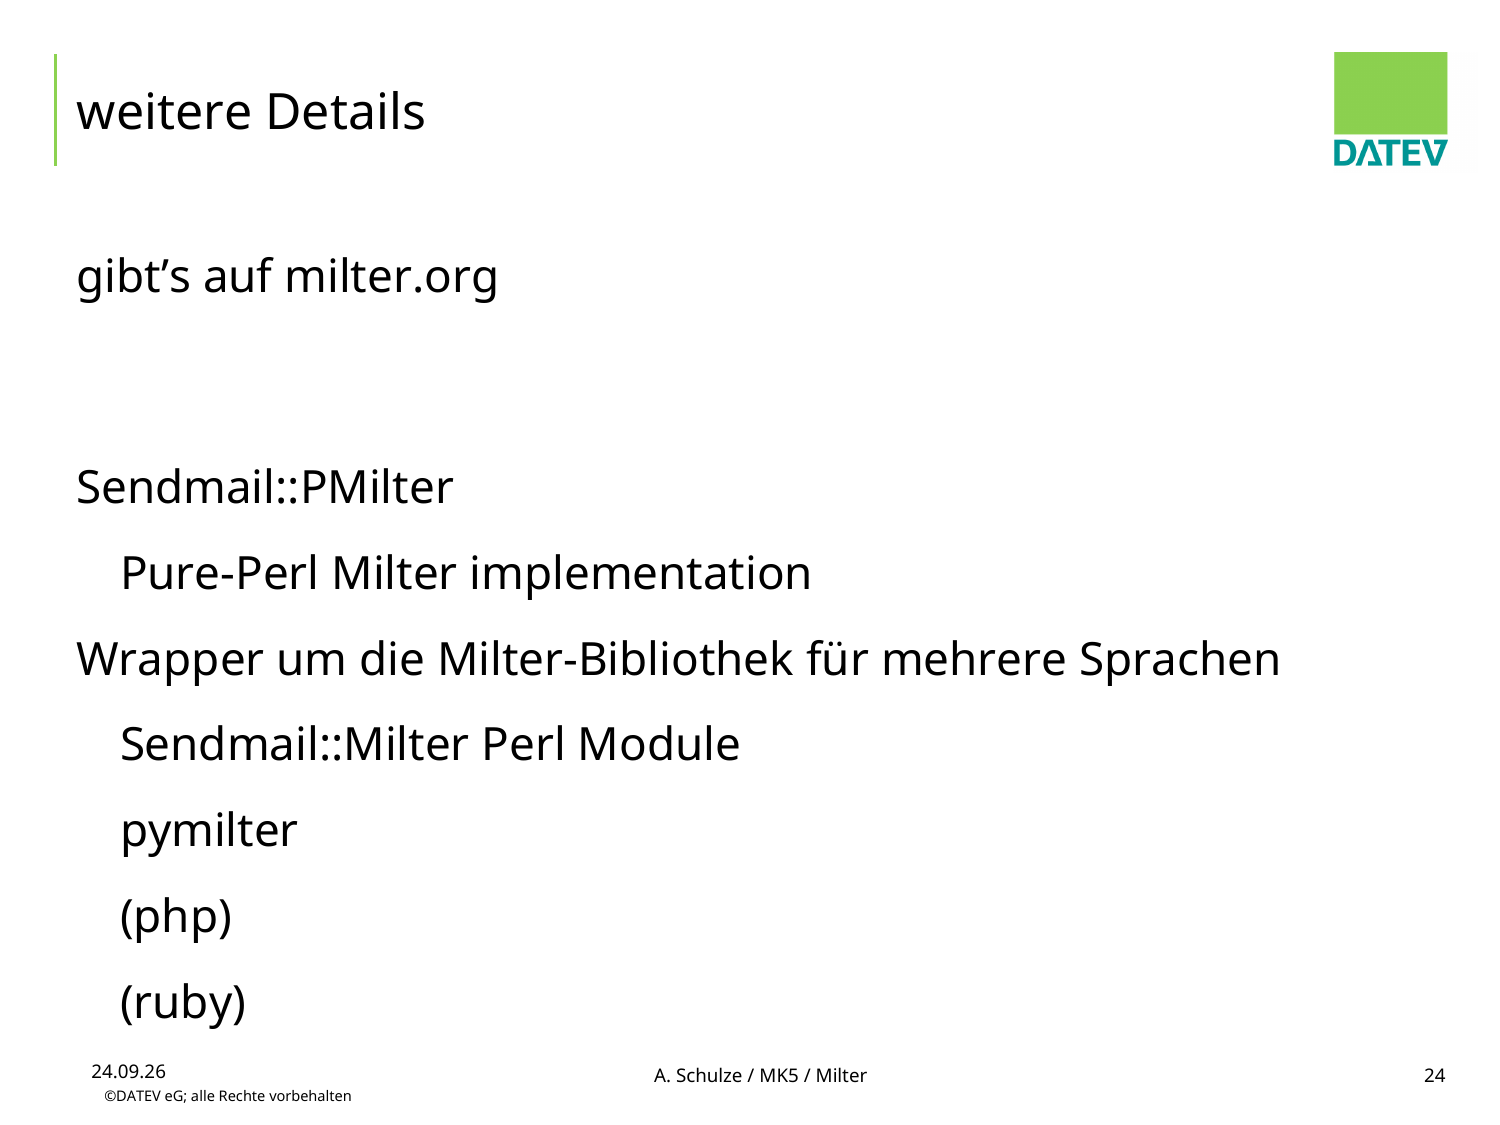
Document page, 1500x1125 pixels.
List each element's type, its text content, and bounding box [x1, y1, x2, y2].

picture [1333, 52, 1478, 173]
title weitere Details [76, 46, 1235, 174]
list gibt’s auf milter.org Sendmail::PMilter Pure-Perl Milter implementation Wrapper um die Milter-Bibliothek für mehrere Sprachen Sendmail::Milter Perl Module pymilter (php) (ruby) [76, 243, 1447, 1026]
